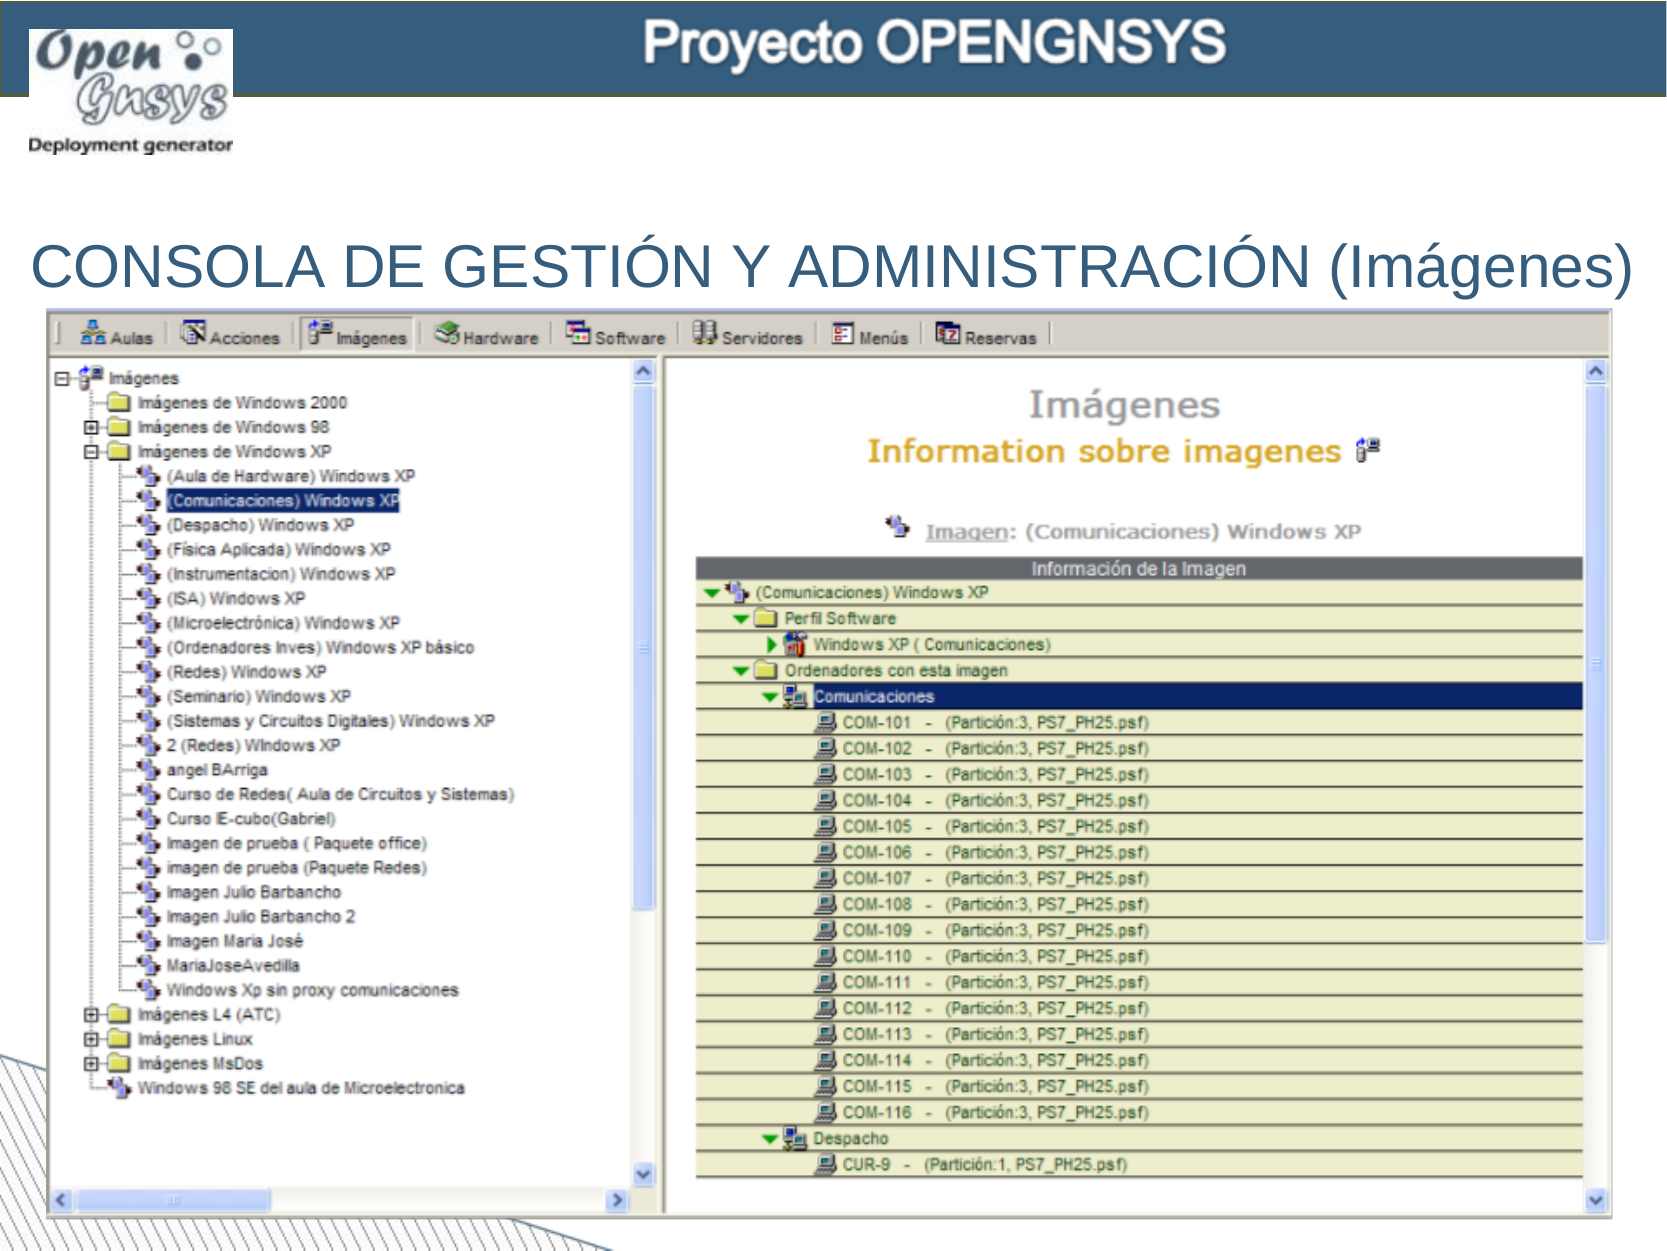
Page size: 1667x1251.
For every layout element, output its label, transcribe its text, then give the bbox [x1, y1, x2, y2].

picture [0, 0, 1667, 1251]
text_box CONSOLA DE GESTIÓN Y ADMINISTRACIÓN (Imágenes) [7, 232, 1660, 302]
